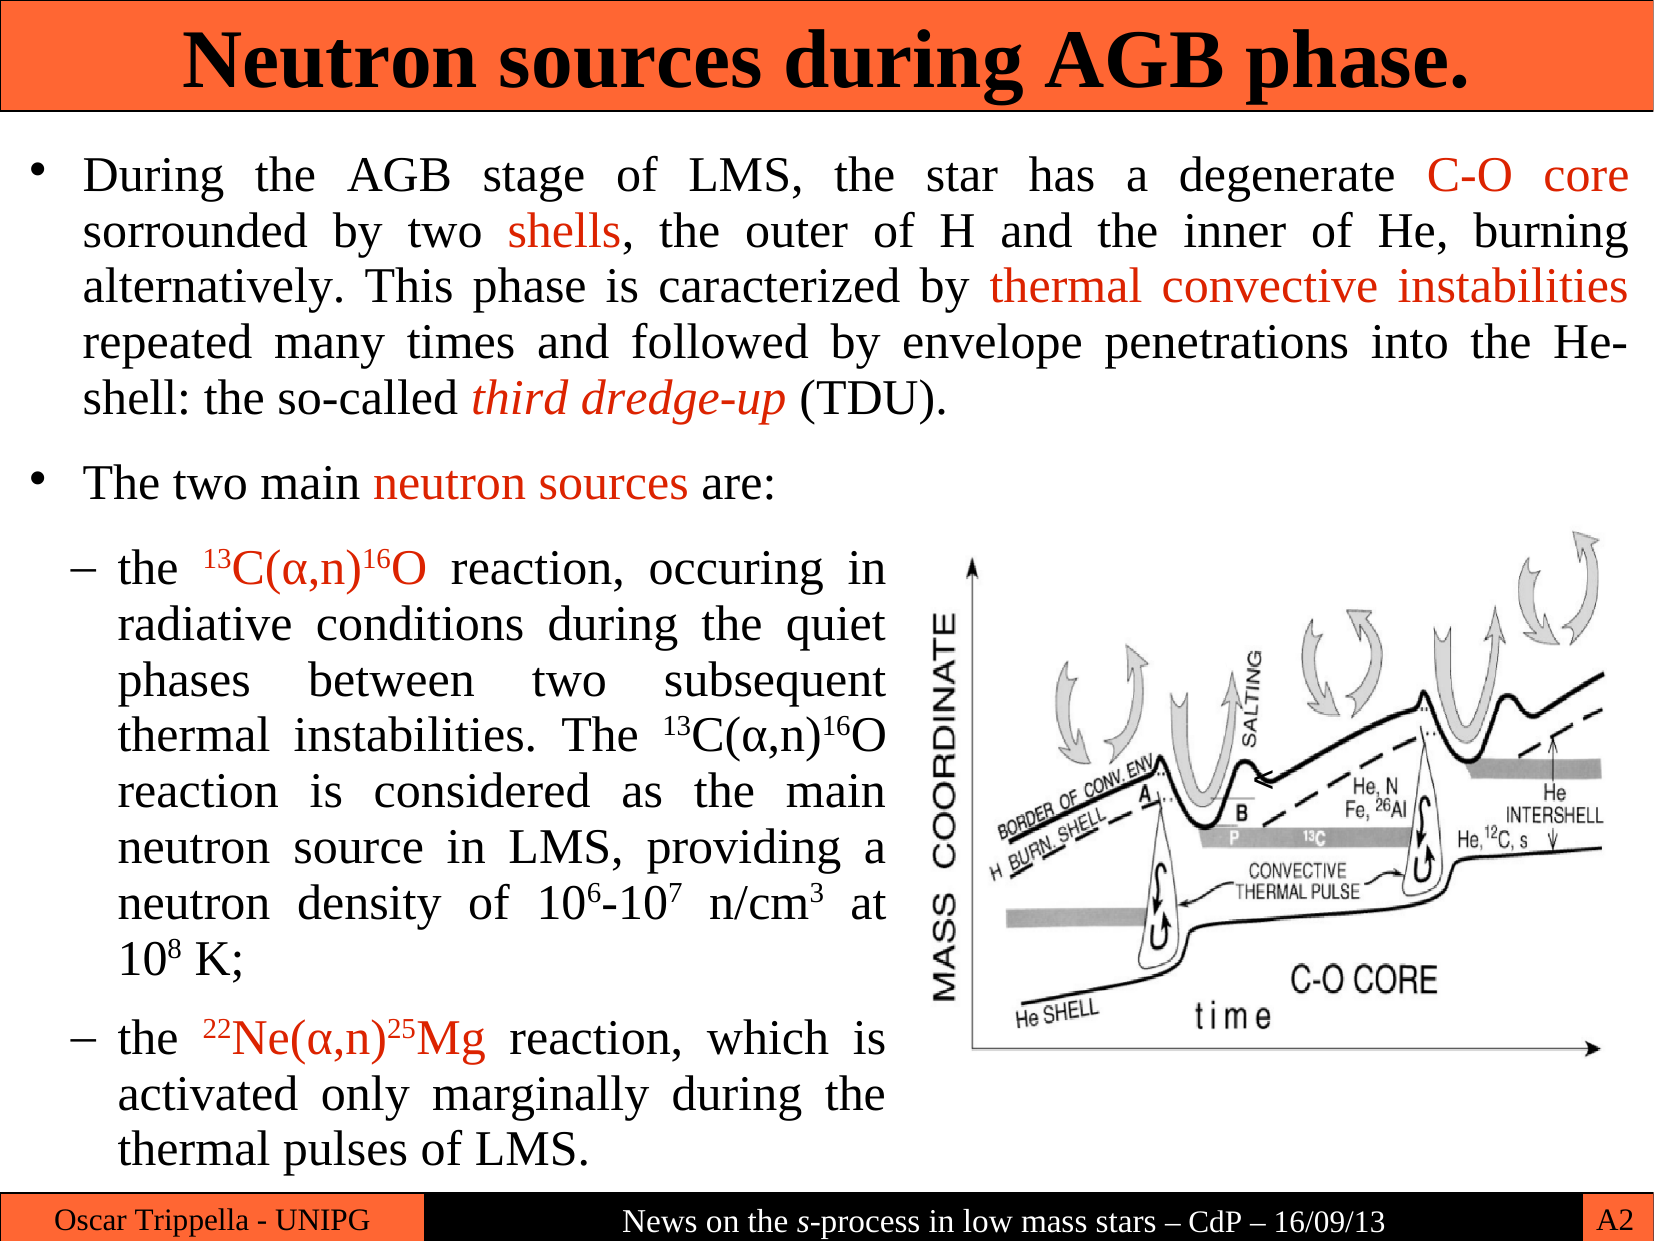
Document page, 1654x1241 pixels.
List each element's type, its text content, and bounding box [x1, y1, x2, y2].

text_box A2 [1583, 1192, 1654, 1241]
text_box News on the s-process in low mass stars – CdP – 16/09/13 [425, 1192, 1583, 1241]
picture [897, 484, 1630, 1075]
text_box Neutron sources during AGB phase. [0, 0, 1654, 112]
text_box Oscar Trippella - UNIPG [0, 1192, 425, 1241]
list During the AGB stage of LMS, the star has a degenerate C-O core sorrounded by two shells, the outer of H and the inner of He, burning alternatively. This phase is caracterized by thermal convective instabilities repeated many times and followed by envelope penetrations into the He-shell: the so-called third dredge-up (TDU). The two main neutron sources are: the 13C(α,n)16O reaction, occuring in radiative conditions during the quiet phases between two subsequent thermal instabilities. The 13C(α,n)16O reaction is considered as the main neutron source in LMS, providing a neutron density of 106-107 n/cm3 at 108 K; the 22Ne(α,n)25Mg reaction, which is activated only marginally during the thermal pulses of LMS. [11, 53, 1630, 1192]
